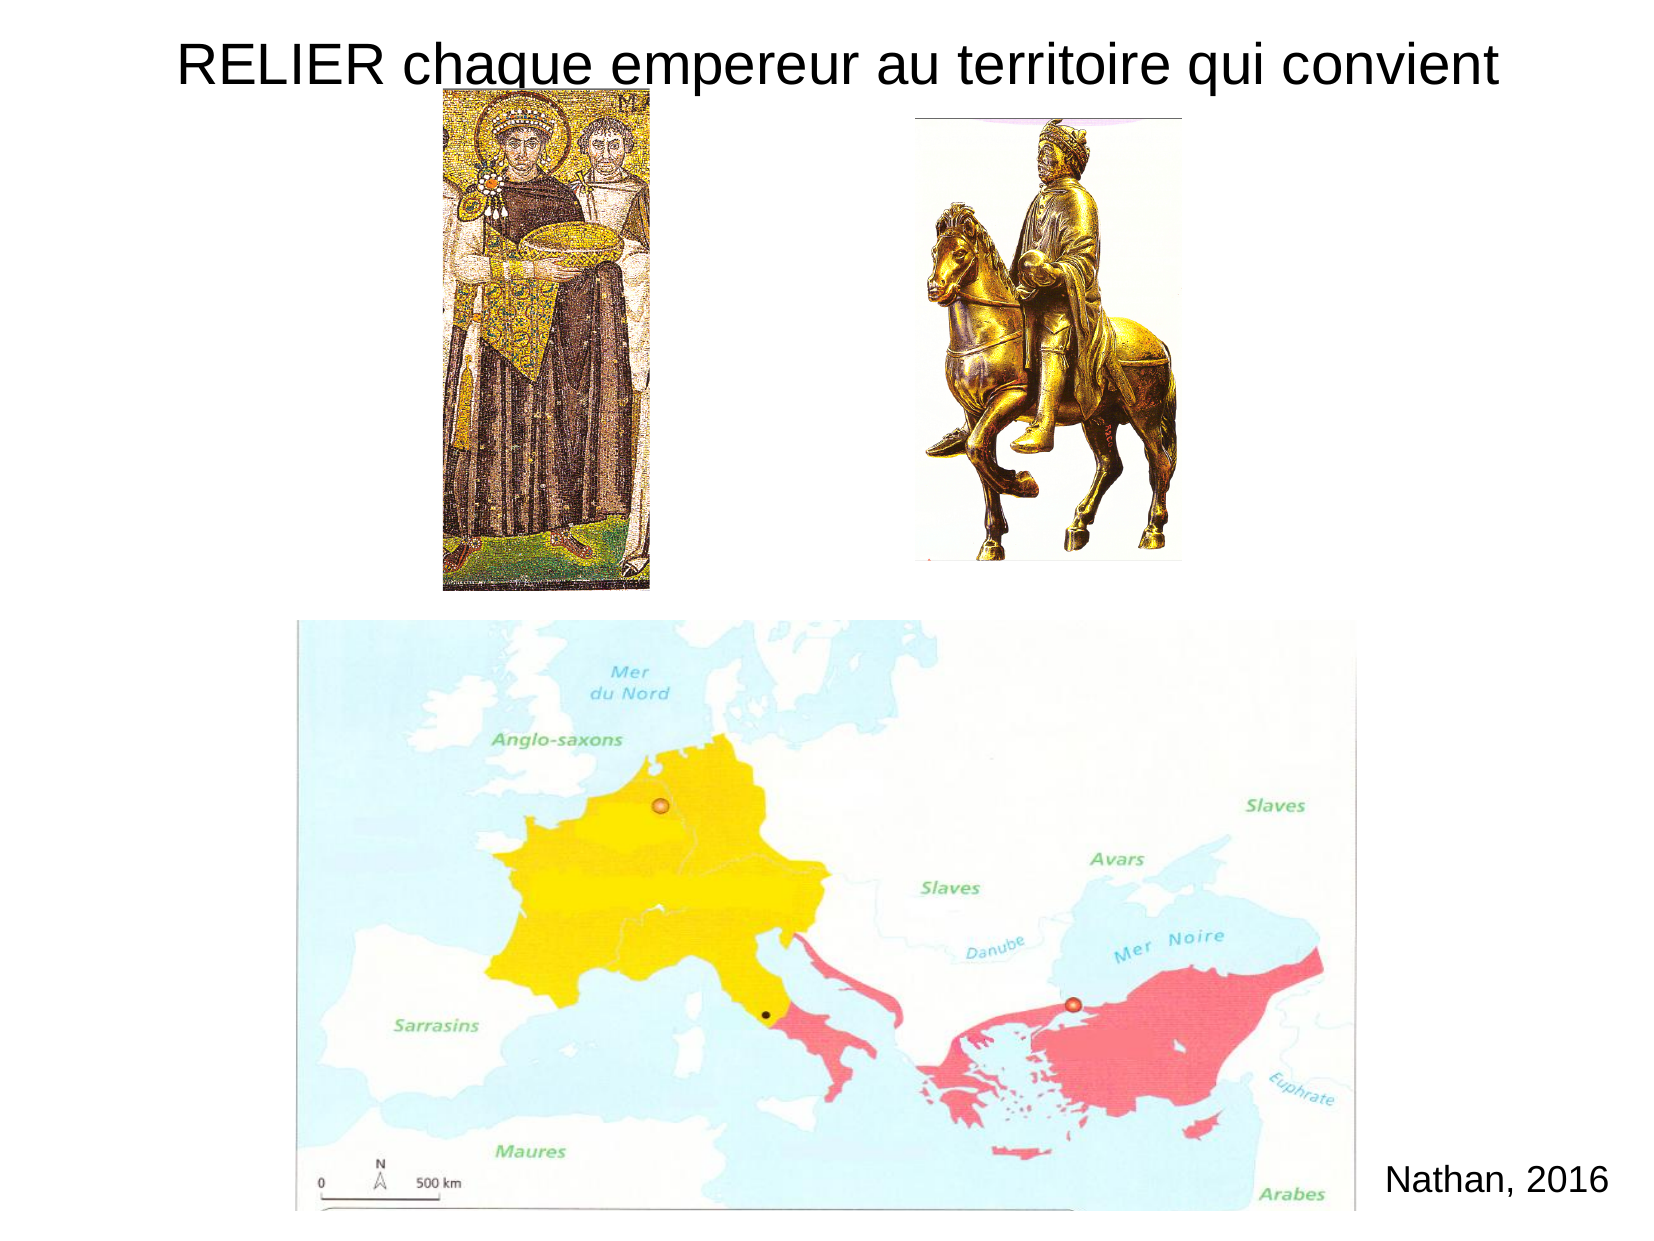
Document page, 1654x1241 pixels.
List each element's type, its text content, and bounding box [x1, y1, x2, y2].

picture [295, 620, 1357, 1211]
text_box Nathan, 2016 [1240, 1151, 1625, 1209]
title RELIER chaque empereur au territoire qui convient [53, 29, 1625, 99]
picture [915, 118, 1182, 562]
picture [442, 88, 650, 591]
